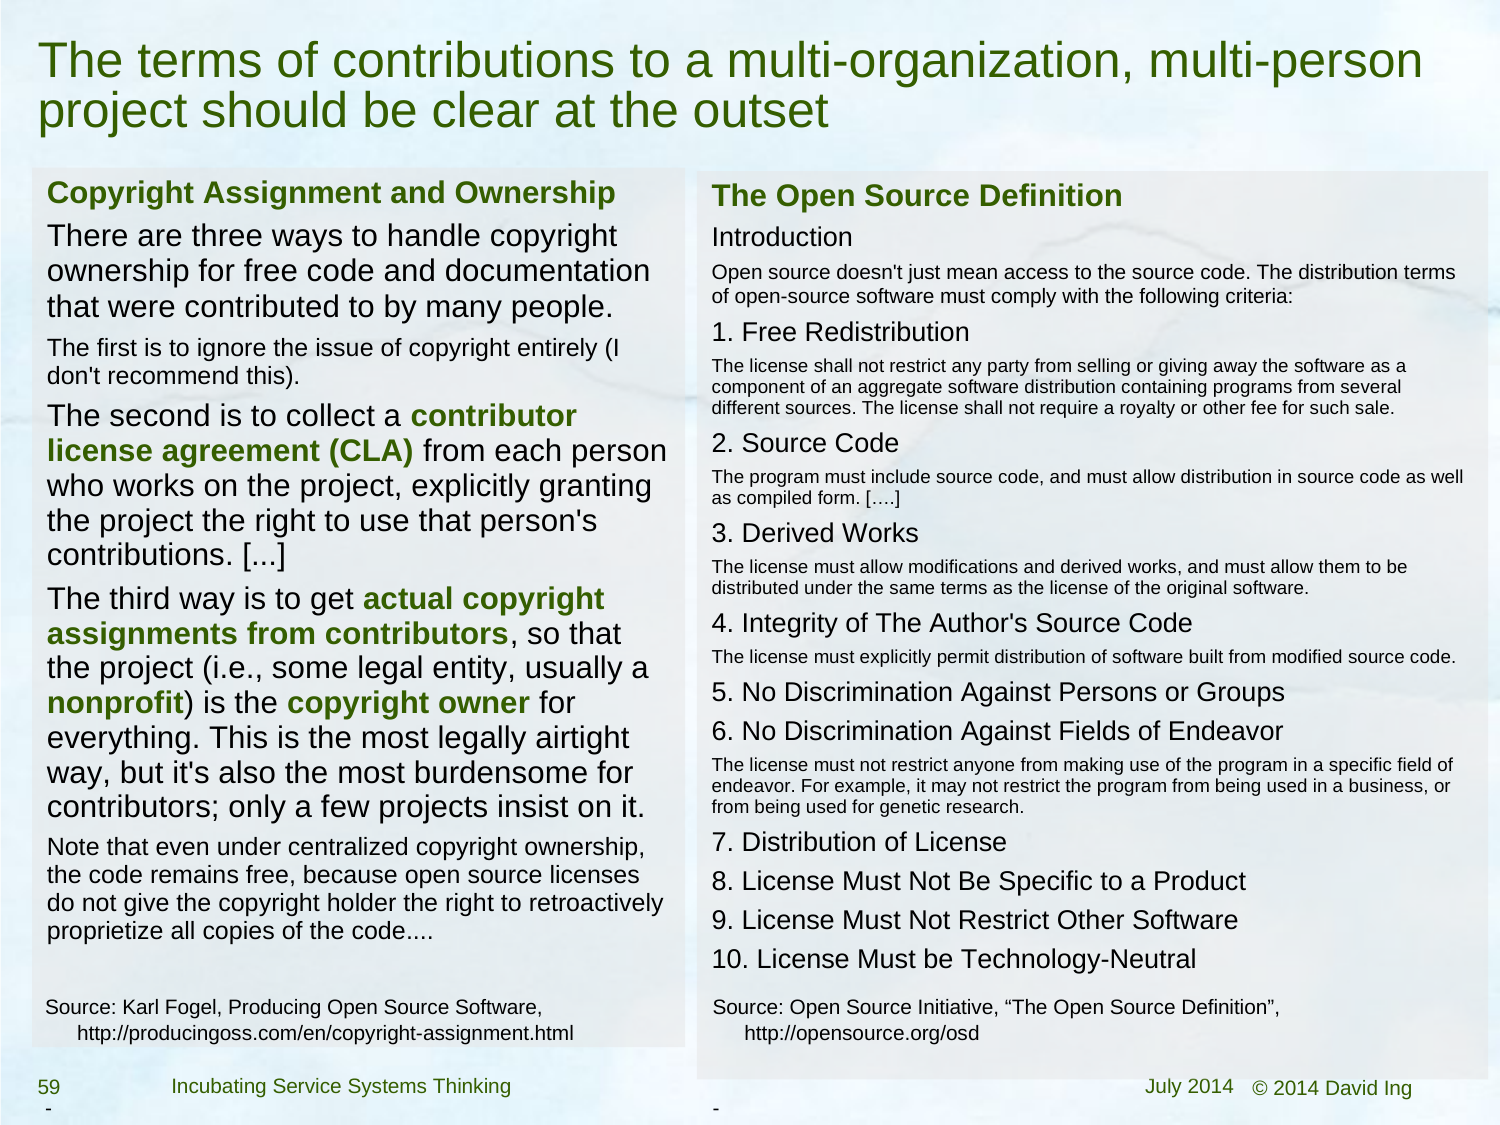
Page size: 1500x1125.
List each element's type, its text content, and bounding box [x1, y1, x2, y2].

text_box Source: Karl Fogel, Producing Open Source Software, http://producingoss.com/en/copyright-assignment.html - [30, 986, 686, 1052]
text_box Source: Open Source Initiative, “The Open Source Definition”, http://opensource.org/osd - [697, 986, 1353, 1052]
text_box The Open Source Definition Introduction Open source doesn't just mean access to the source code. The distribution terms of open-source software must comply with the following criteria: 1. Free Redistribution The license shall not restrict any party from selling or giving away the software as a component of an aggregate software distribution containing programs from several different sources. The license shall not require a royalty or other fee for such sale. 2. Source Code The program must include source code, and must allow distribution in source code as well as compiled form. [….] 3. Derived Works The license must allow modifications and derived works, and must allow them to be distributed under the same terms as the license of the original software. 4. Integrity of The Author's Source Code The license must explicitly permit distribution of software built from modified source code. 5. No Discrimination Against Persons or Groups 6. No Discrimination Against Fields of Endeavor The license must not restrict anyone from making use of the program in a specific field of endeavor. For example, it may not restrict the program from being used in a business, or from being used for genetic research. 7. Distribution of License 8. License Must Not Be Specific to a Product 9. License Must Not Restrict Other Software 10. License Must be Technology-Neutral [696, 171, 1489, 1080]
title The terms of contributions to a multi-organization, multi-person project should be clear at the outset [37, 37, 1463, 157]
picture [0, 0, 1500, 1125]
text_box Copyright Assignment and Ownership There are three ways to handle copyright ownership for free code and documentation that were contributed to by many people. The first is to ignore the issue of copyright entirely (I don't recommend this). The second is to collect a contributor license agreement (CLA) from each person who works on the project, explicitly granting the project the right to use that person's contributions. [...] The third way is to get actual copyright assignments from contributors, so that the project (i.e., some legal entity, usually a nonprofit) is the copyright owner for everything. This is the most legally airtight way, but it's also the most burdensome for contributors; only a few projects insist on it. Note that even under centralized copyright ownership, the code remains free, because open source licenses do not give the copyright holder the right to retroactively proprietize all copies of the code.... [32, 167, 686, 986]
